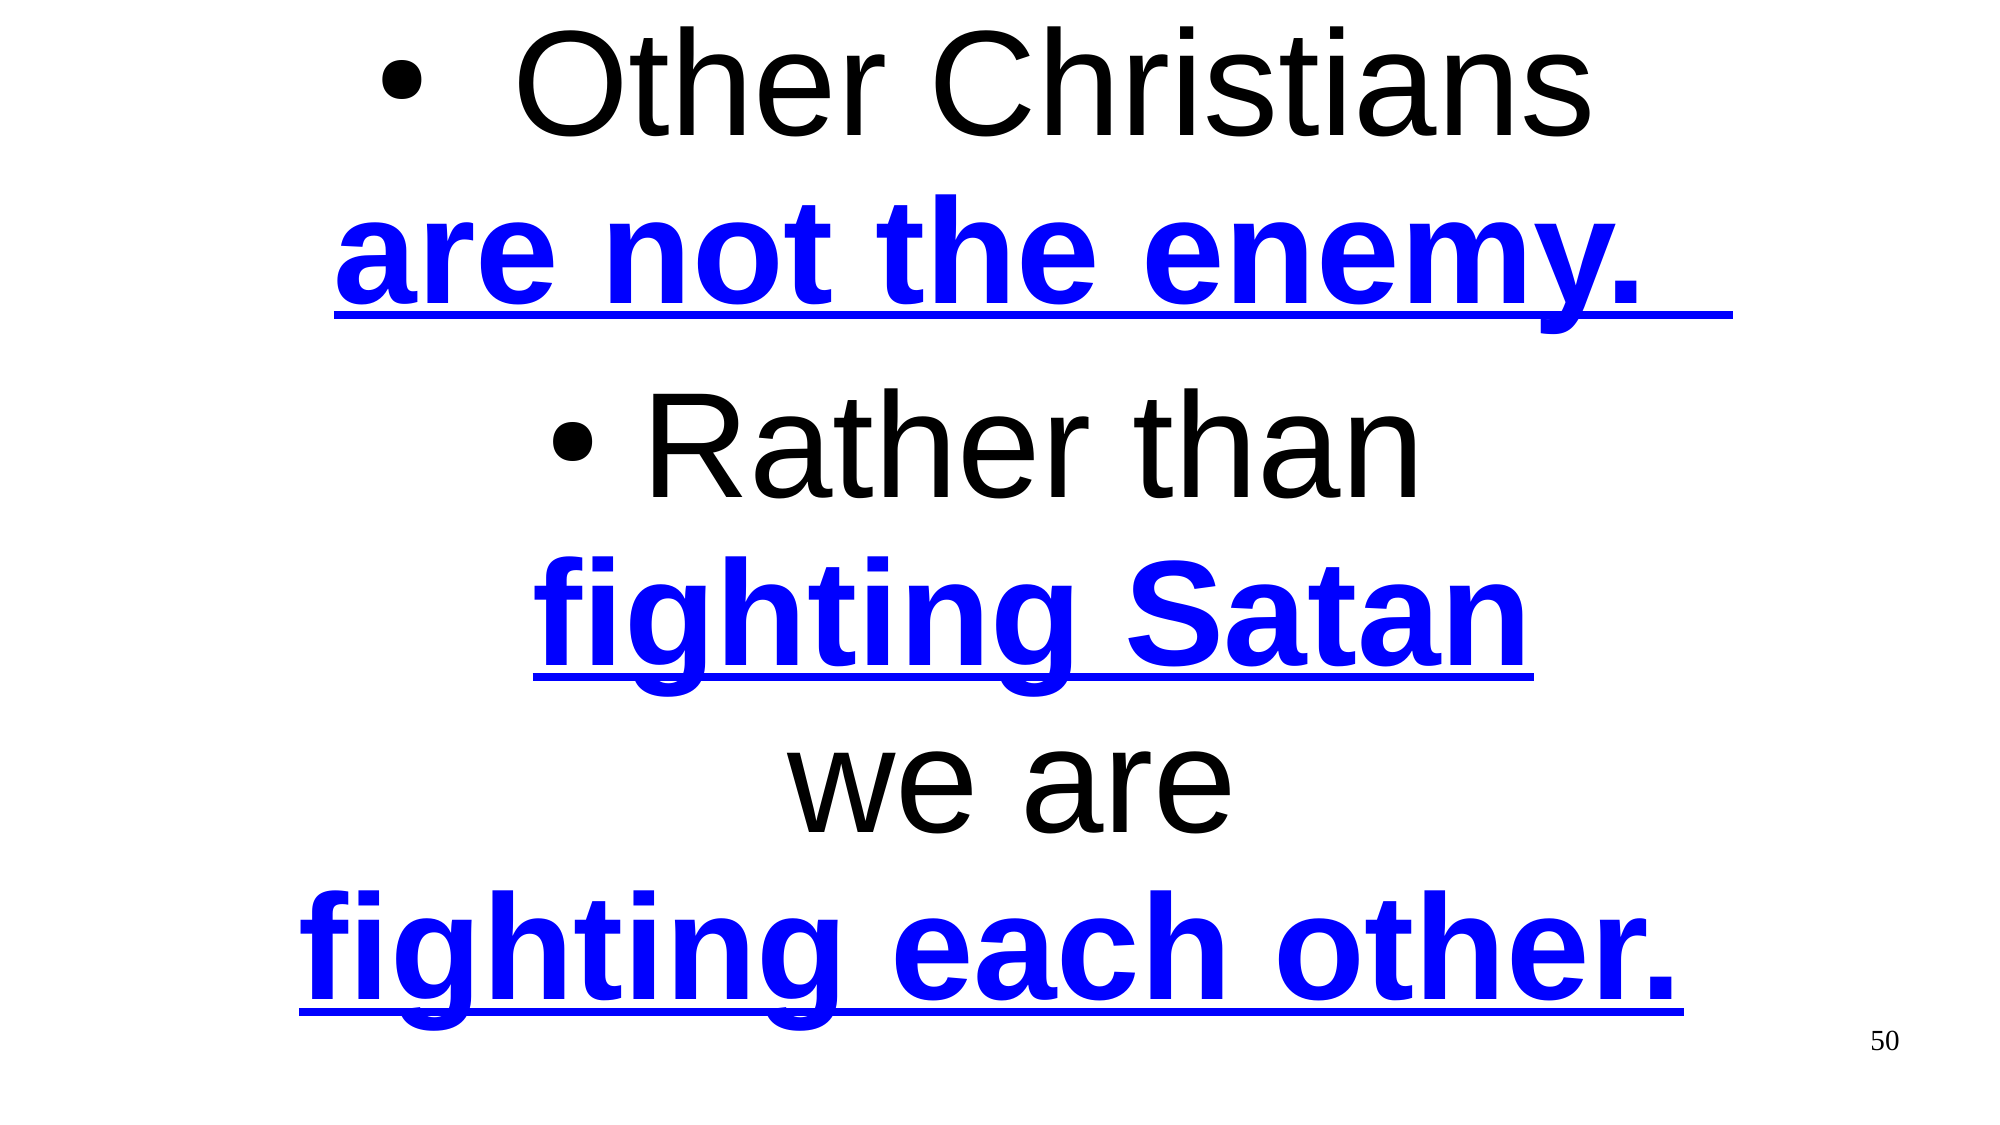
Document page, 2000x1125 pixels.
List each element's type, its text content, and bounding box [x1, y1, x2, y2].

list Other Christians are not the enemy. Rather than fighting Satan we are fighting each other. [0, 0, 1996, 1123]
